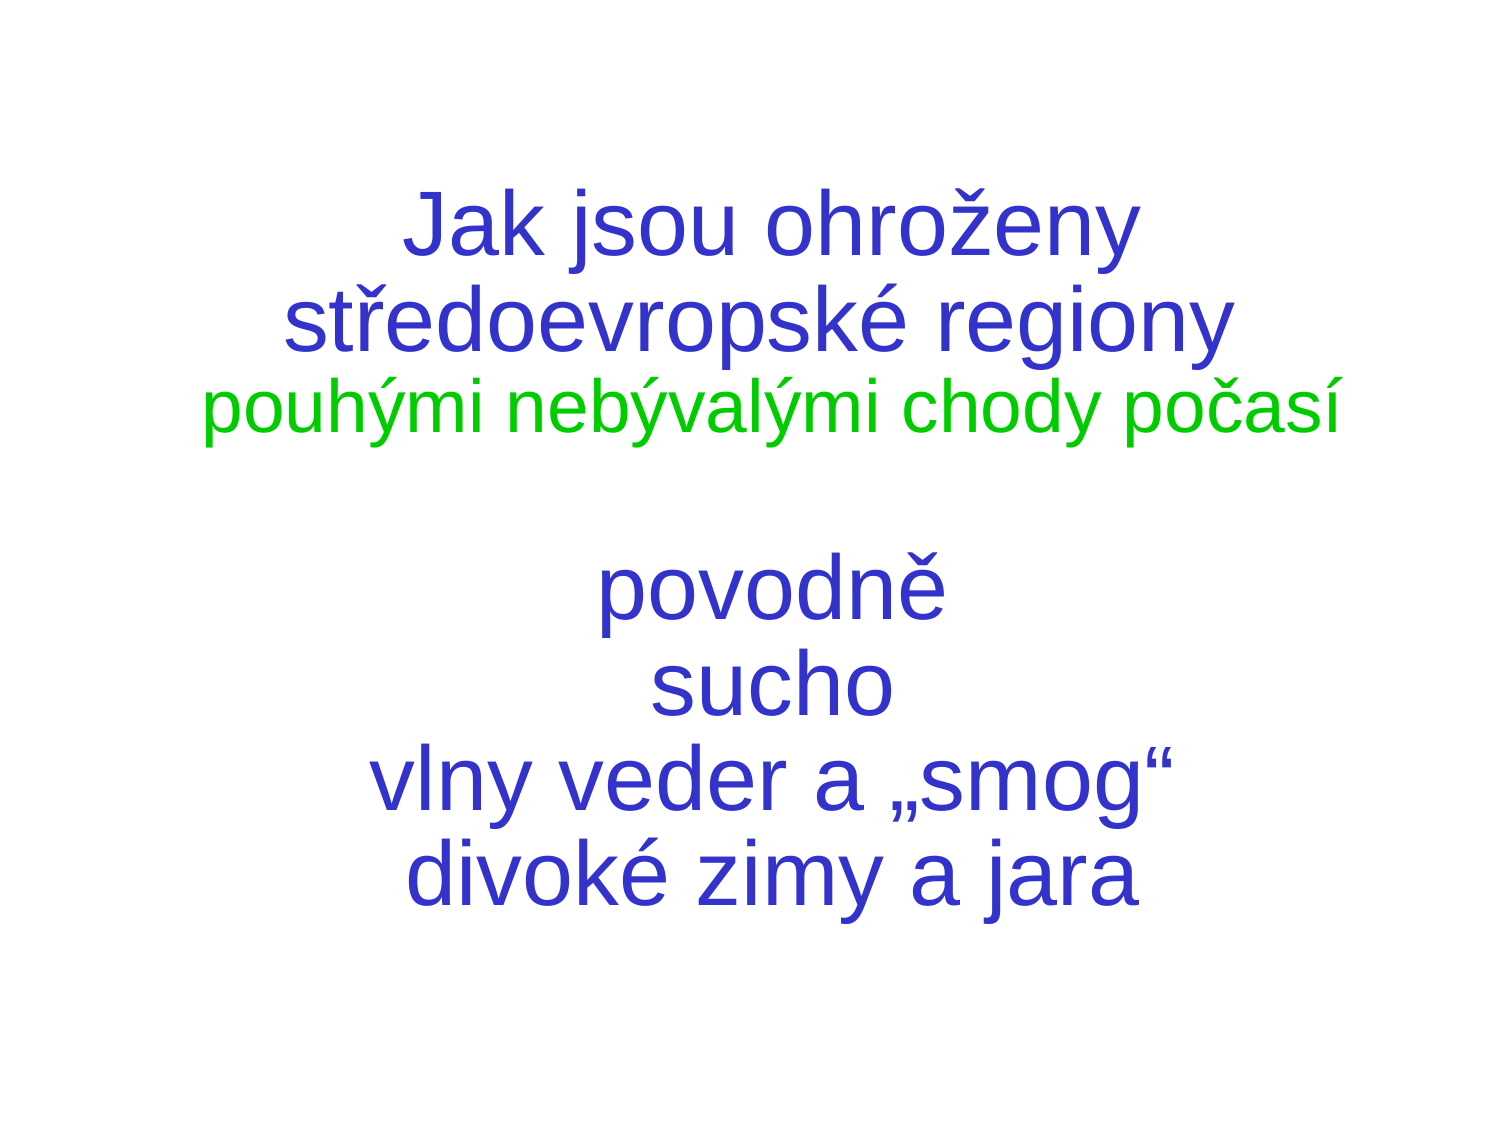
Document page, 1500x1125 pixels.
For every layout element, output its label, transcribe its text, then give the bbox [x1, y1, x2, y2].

title Jak jsou ohroženy středoevropské regiony pouhými nebývalými chody počasí povodně sucho vlny veder a „smog“ divoké zimy a jara [97, 80, 1448, 1024]
